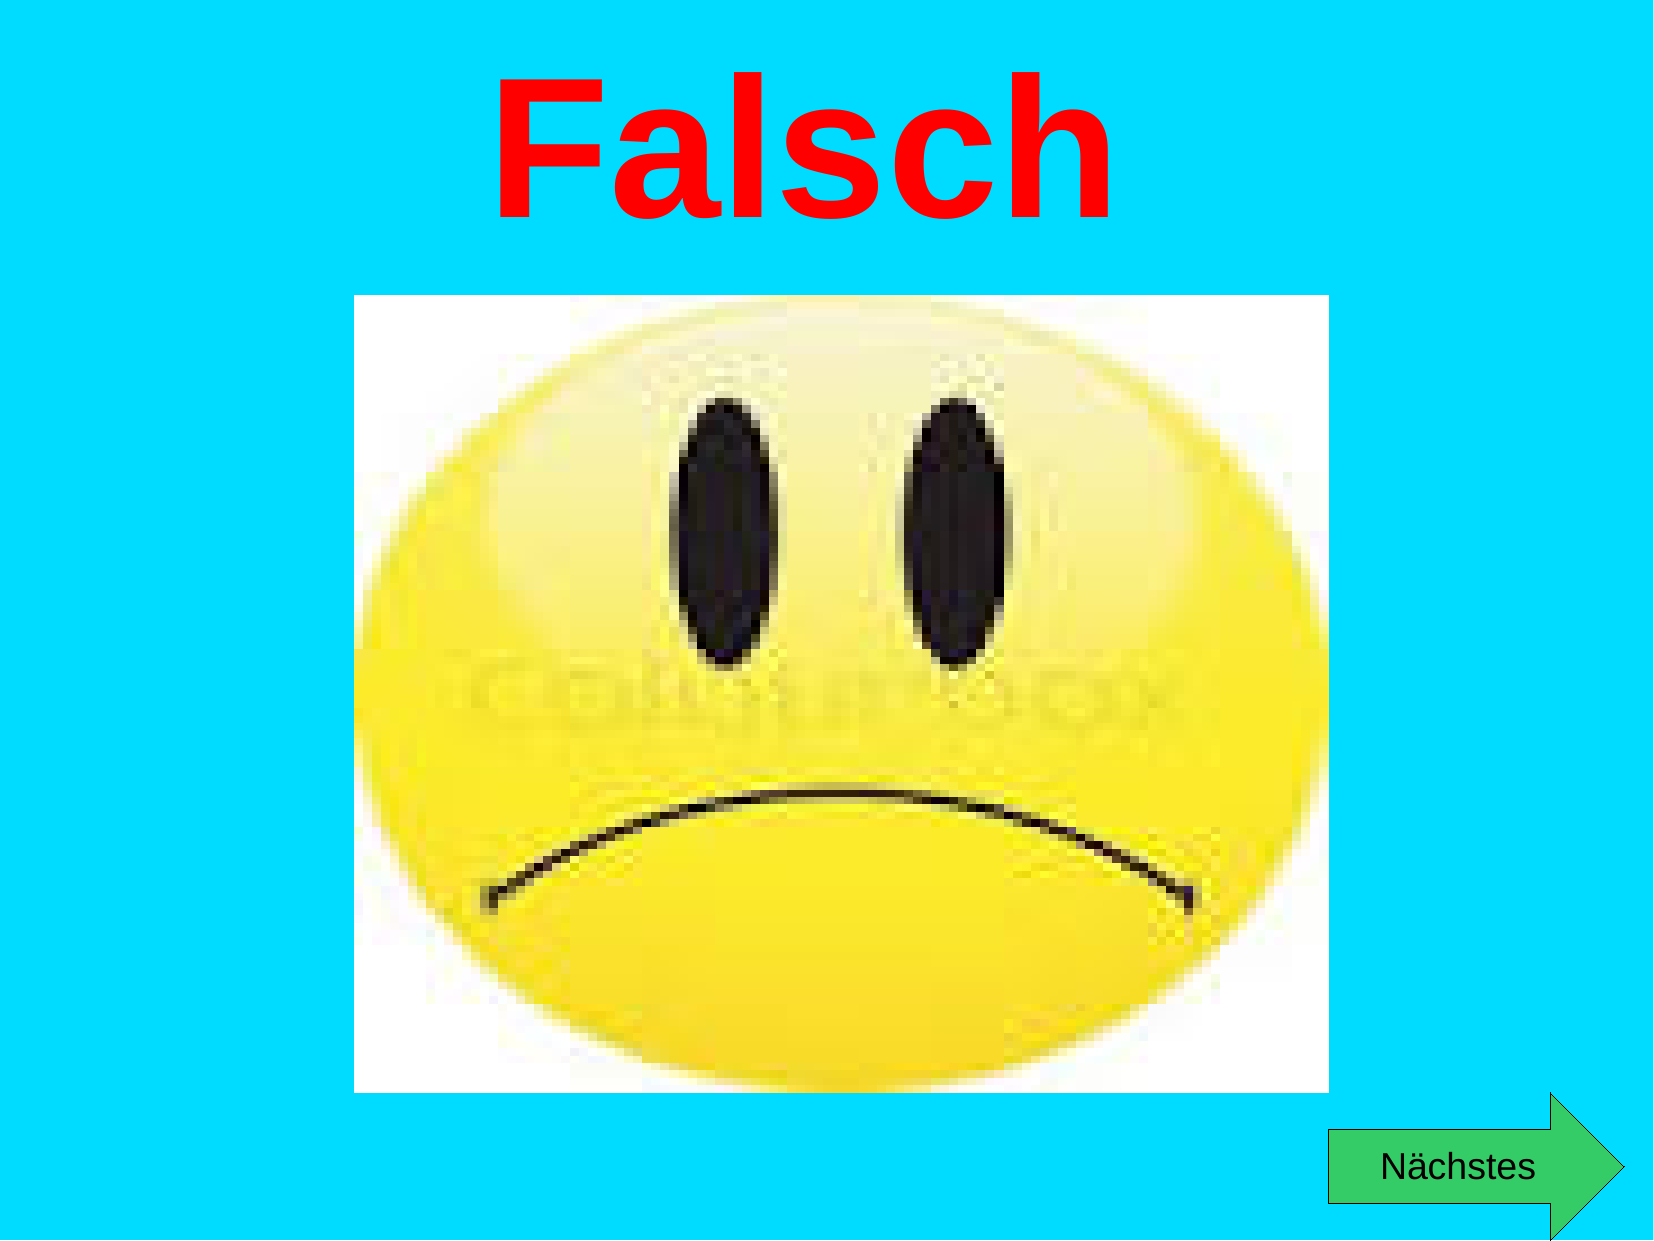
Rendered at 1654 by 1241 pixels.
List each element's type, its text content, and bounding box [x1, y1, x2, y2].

text_box Nächstes [1328, 1092, 1625, 1241]
picture [354, 295, 1329, 1093]
text_box Falsch [472, 29, 1182, 268]
